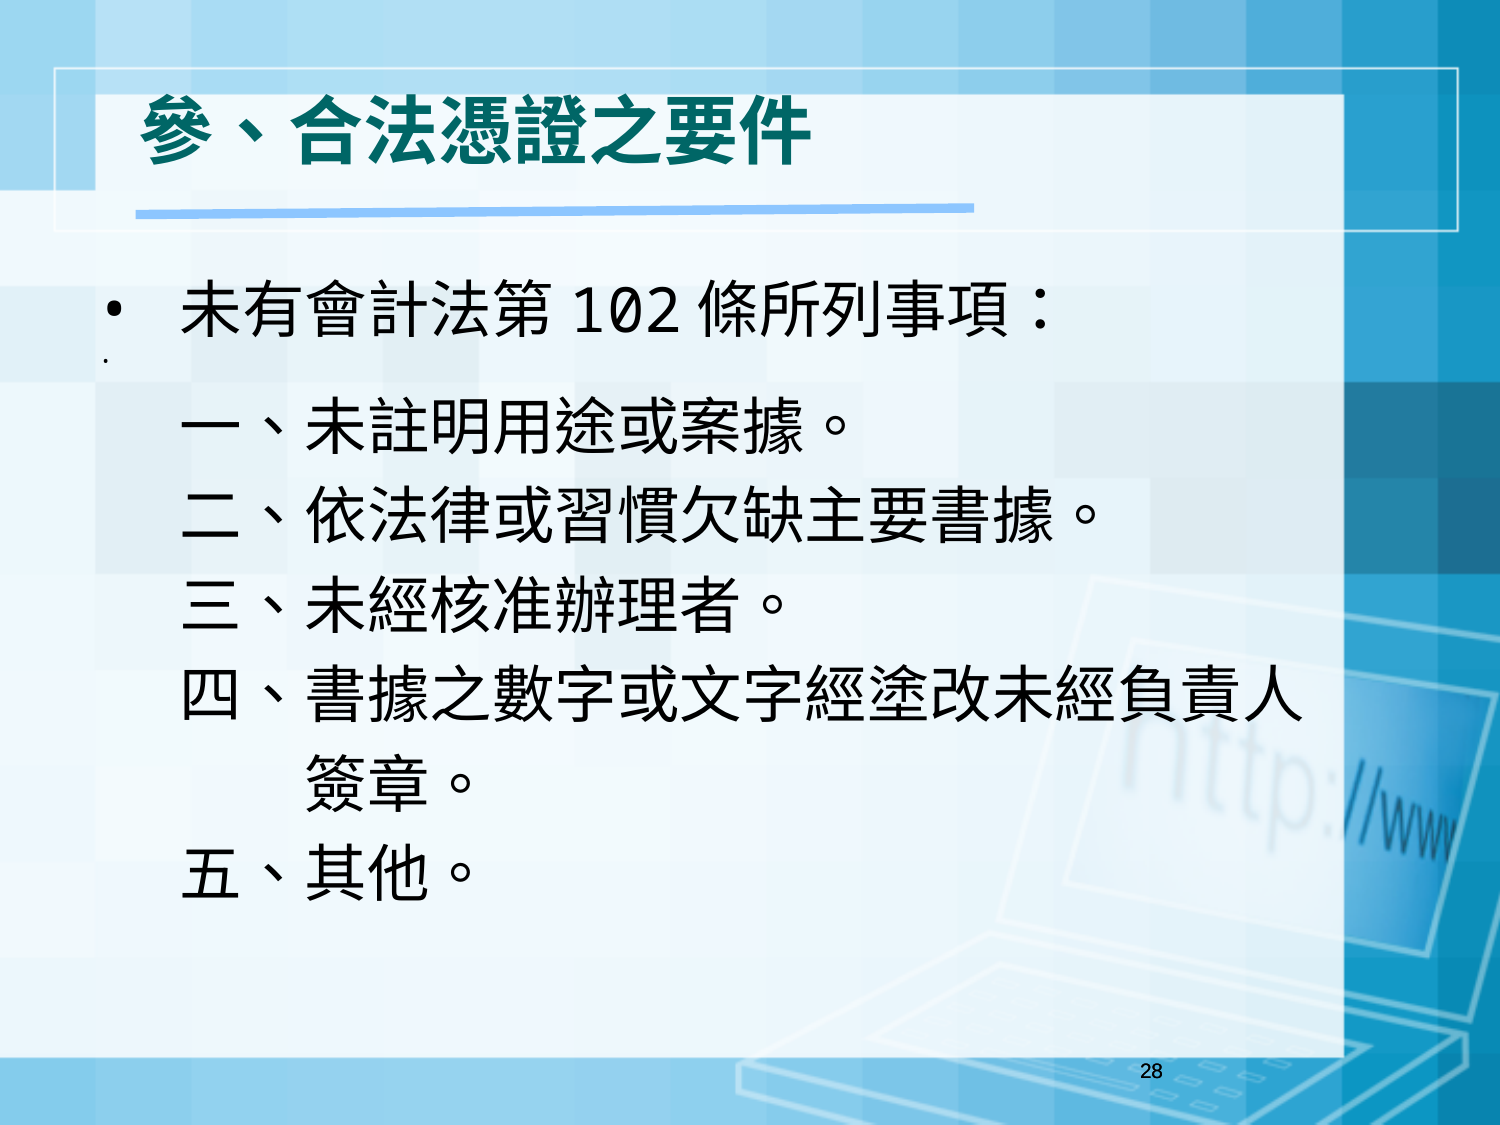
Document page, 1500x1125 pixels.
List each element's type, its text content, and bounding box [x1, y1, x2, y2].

title 參、合法憑證之要件 [123, 42, 1474, 231]
list 未有會計法第102條所列事項： 一、未註明用途或案據。 二、依法律或習慣欠缺主要書據。 三、未經核准辦理者。 四、書據之數字或文字經塗改未經負責人 簽章。 五、其他。 [87, 262, 1388, 1005]
text_box [1074, 1024, 1426, 1125]
